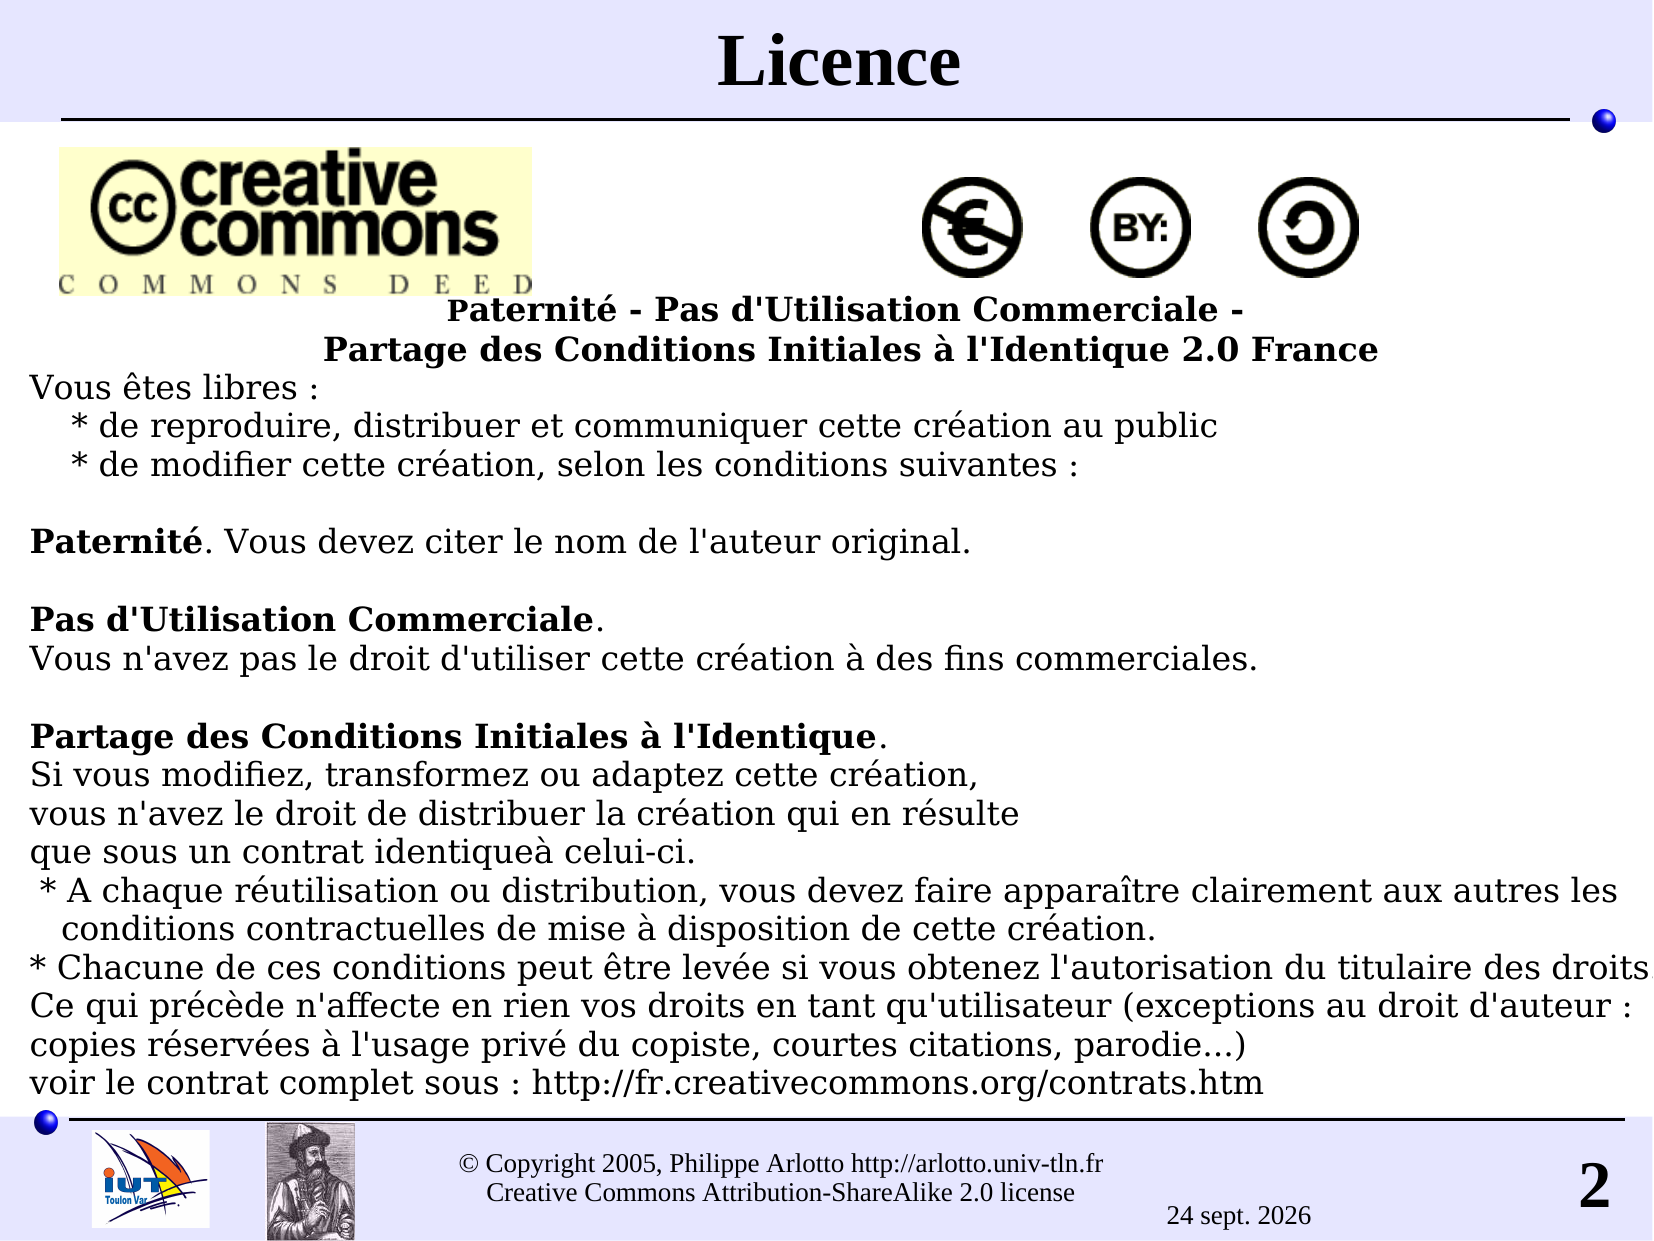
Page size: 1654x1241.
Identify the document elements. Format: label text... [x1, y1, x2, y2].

picture [922, 177, 1023, 278]
picture [265, 1176, 355, 1241]
title Licence [95, 14, 1585, 107]
text_box Paternité - Pas d'Utilisation Commerciale - Partage des Conditions Initiales à l'Identique 2.0 France Vous êtes libres : * de reproduire, distribuer et communiquer cette création au public * de modifier cette création, selon les conditions suivantes : Paternité. Vous devez citer le nom de l'auteur original. Pas d'Utilisation Commerciale. Vous n'avez pas le droit d'utiliser cette création à des fins commerciales. Partage des Conditions Initiales à l'Identique. Si vous modifiez, transformez ou adaptez cette création, vous n'avez le droit de distribuer la création qui en résulte que sous un contrat identiqueà celui-ci. * A chaque réutilisation ou distribution, vous devez faire apparaître clairement aux autres les conditions contractuelles de mise à disposition de cette création. * Chacune de ces conditions peut être levée si vous obtenez l'autorisation du titulaire des droits. Ce qui précède n'affecte en rien vos droits en tant qu'utilisateur (exceptions au droit d'auteur : copies réservées à l'usage privé du copiste, courtes citations, parodie...) voir le contrat complet sous : http://fr.creativecommons.org/contrats.htm [29, 290, 1653, 1176]
picture [59, 147, 532, 290]
picture [1090, 177, 1191, 278]
picture [1258, 177, 1359, 278]
